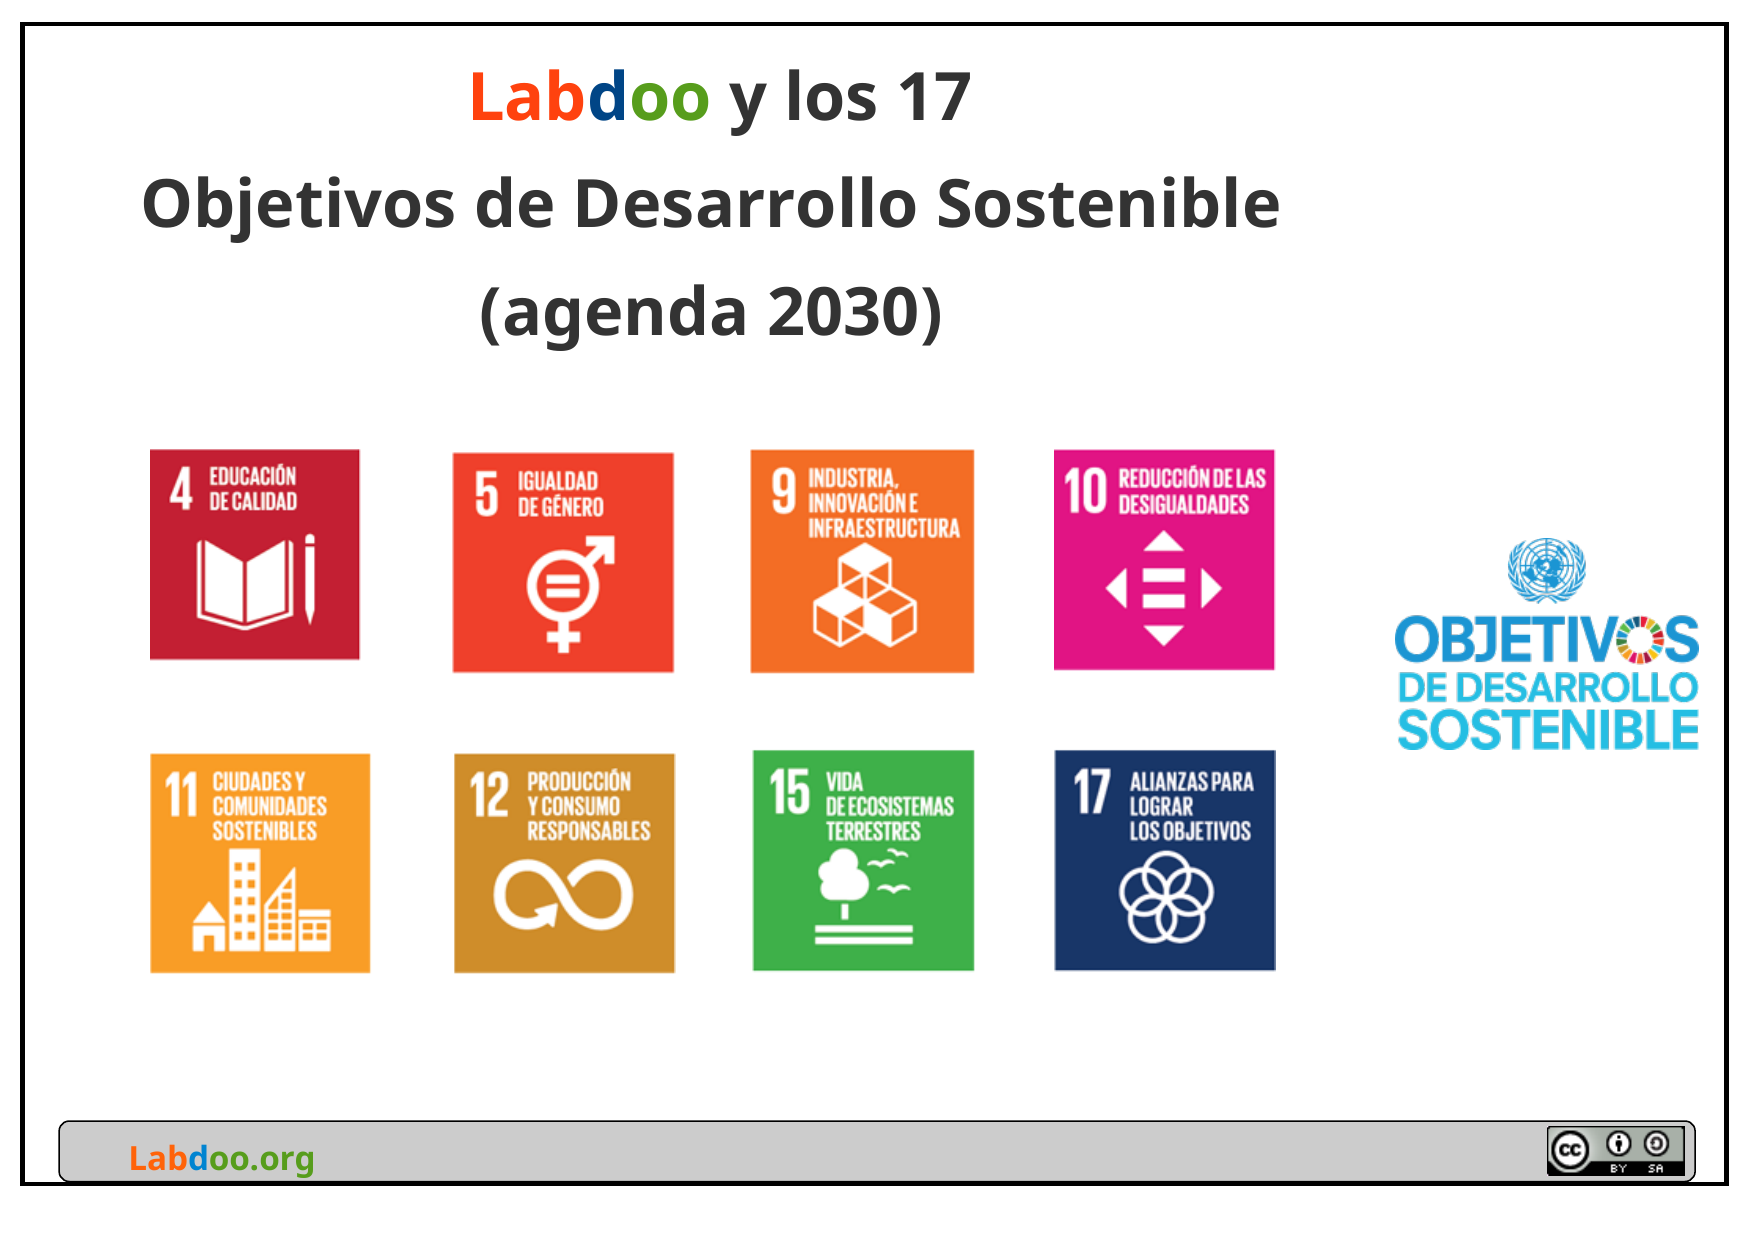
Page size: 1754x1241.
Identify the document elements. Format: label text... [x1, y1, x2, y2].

picture [1053, 749, 1276, 972]
title Labdoo y los 17 Objetivos de Desarrollo Sostenible (agenda 2030) [0, 0, 1441, 526]
picture [150, 753, 372, 976]
picture [1547, 1126, 1685, 1176]
picture [453, 753, 676, 976]
picture [750, 449, 976, 676]
picture [751, 749, 976, 974]
picture [451, 451, 676, 676]
text_box Labdoo.org [113, 1115, 1191, 1194]
picture [150, 449, 361, 662]
picture [1395, 538, 1699, 751]
picture [1054, 449, 1276, 672]
